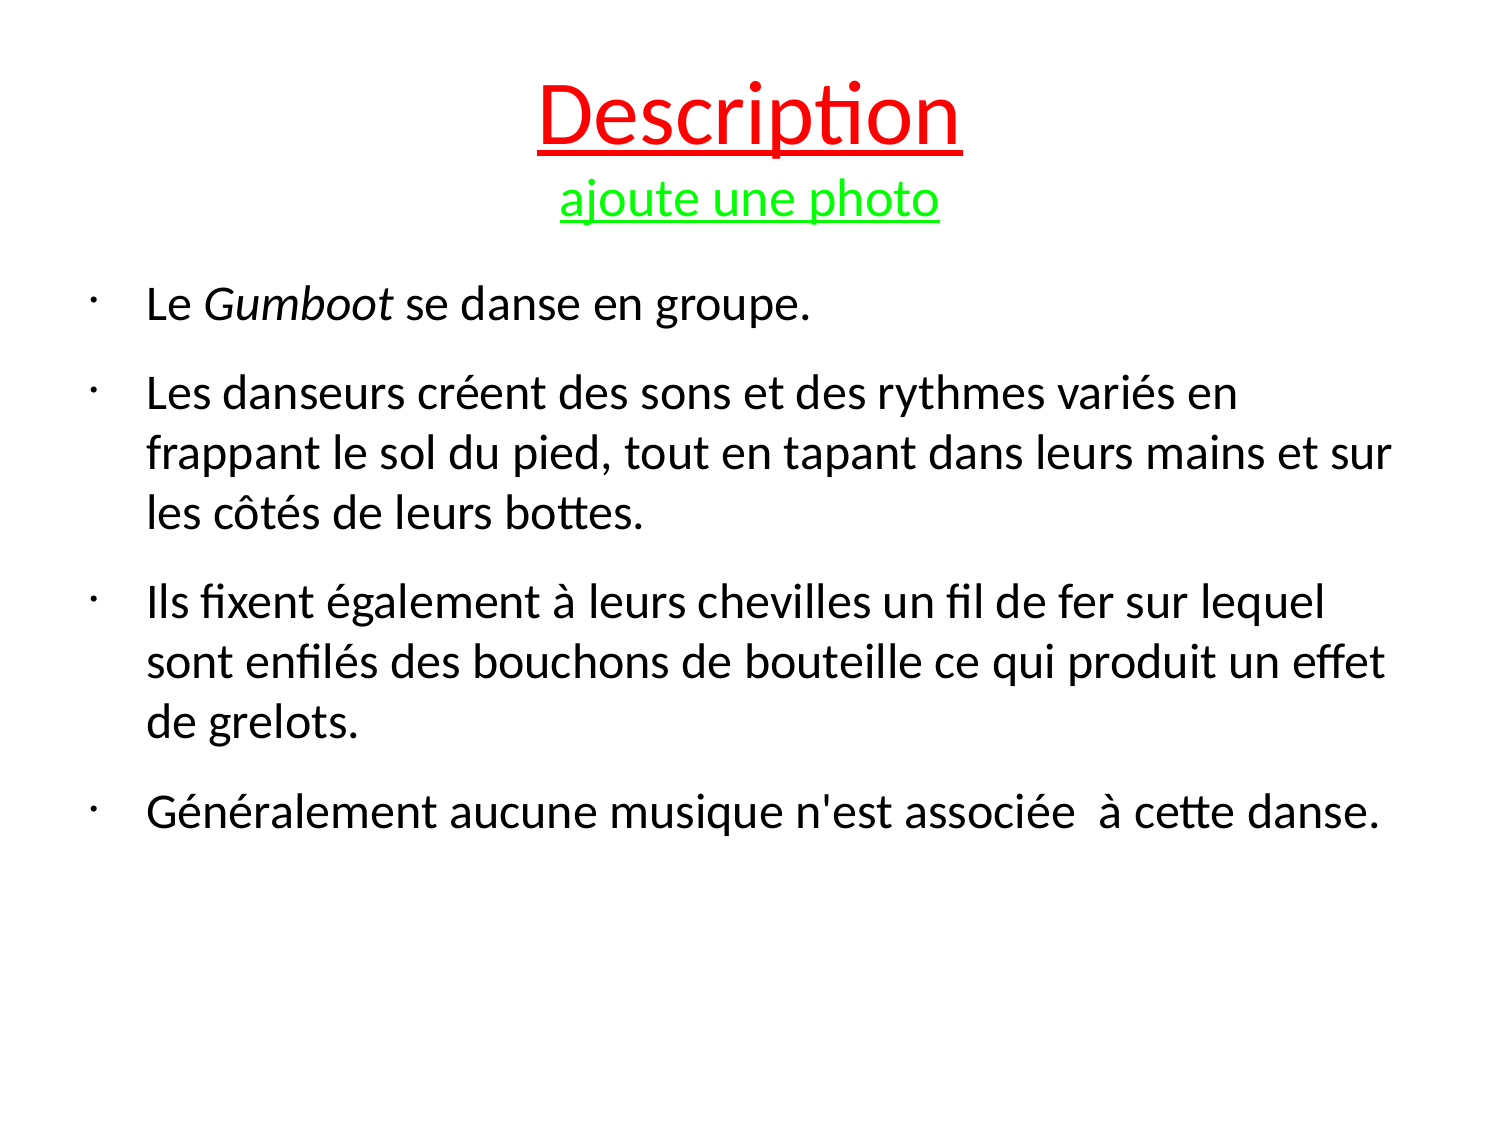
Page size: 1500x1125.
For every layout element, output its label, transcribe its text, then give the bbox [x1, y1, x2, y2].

title Description ajoute une photo [75, 45, 1425, 233]
list Le Gumboot se danse en groupe. Les danseurs créent des sons et des rythmes variés en frappant le sol du pied, tout en tapant dans leurs mains et sur les côtés de leurs bottes. Ils fixent également à leurs chevilles un fil de fer sur lequel sont enfilés des bouchons de bouteille ce qui produit un effet de grelots. Généralement aucune musique n'est associée à cette danse. [75, 262, 1425, 1005]
